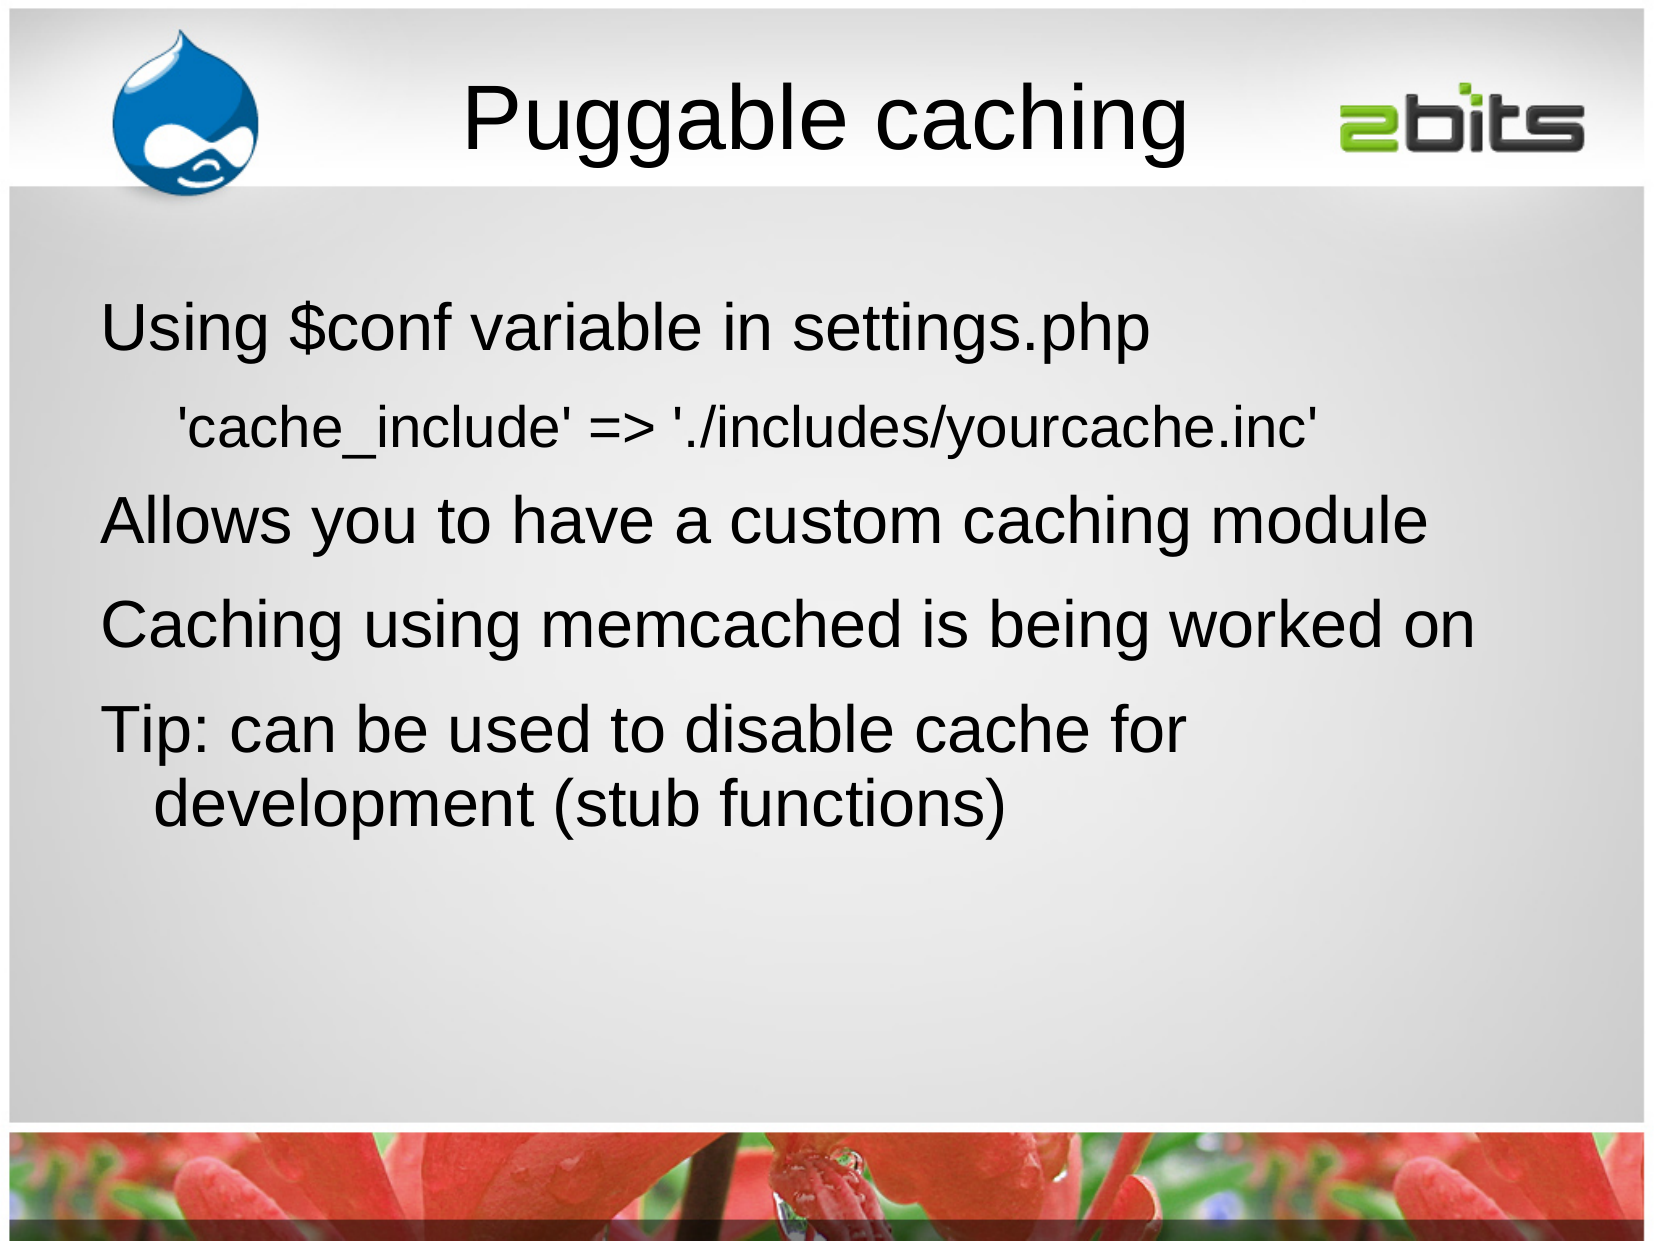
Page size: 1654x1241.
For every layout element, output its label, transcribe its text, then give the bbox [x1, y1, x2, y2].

list Using $conf variable in settings.php 'cache_include' => './includes/yourcache.inc' Allows you to have a custom caching module Caching using memcached is being worked on Tip: can be used to disable cache for development (stub functions) [82, 290, 1571, 1094]
picture [0, 0, 1654, 1241]
title Puggable caching [82, 21, 1571, 214]
